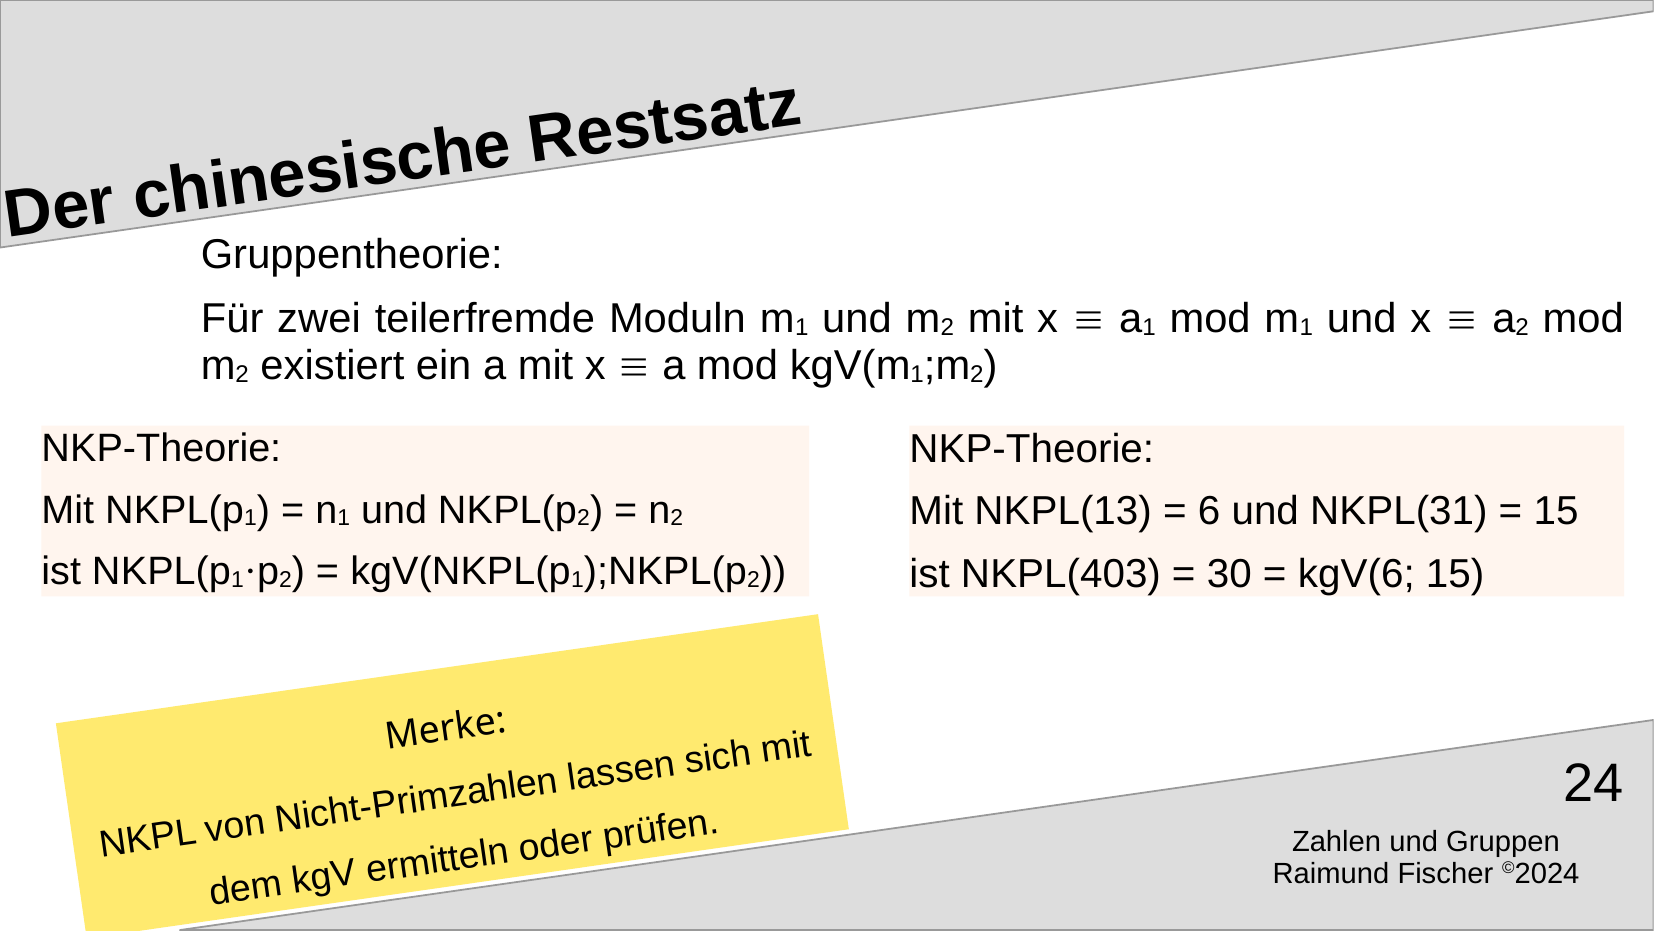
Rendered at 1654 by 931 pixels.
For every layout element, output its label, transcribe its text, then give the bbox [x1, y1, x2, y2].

list NKP-Theorie: Mit NKPL(p1) = n1 und NKPL(p2) = n2 ist NKPL(p1·p2) = kgV(NKPL(p1);NKPL(p2)) [41, 425, 810, 597]
list NKP-Theorie: Mit NKPL(13) = 6 und NKPL(31) = 15 ist NKPL(403) = 30 = kgV(6; 15) [909, 425, 1625, 597]
list Gruppentheorie: Für zwei teilerfremde Moduln m1 und m2 mit x  a1 mod m1 und x  a2 mod m2 existiert ein a mit x  a mod kgV(m1;m2) [200, 230, 1625, 402]
text_box Merke: NKPL von Nicht-Primzahlen lassen sich mit dem kgV ermitteln oder prüfen. [55, 614, 847, 925]
title Der chinesische Restsatz [0, 0, 1478, 292]
